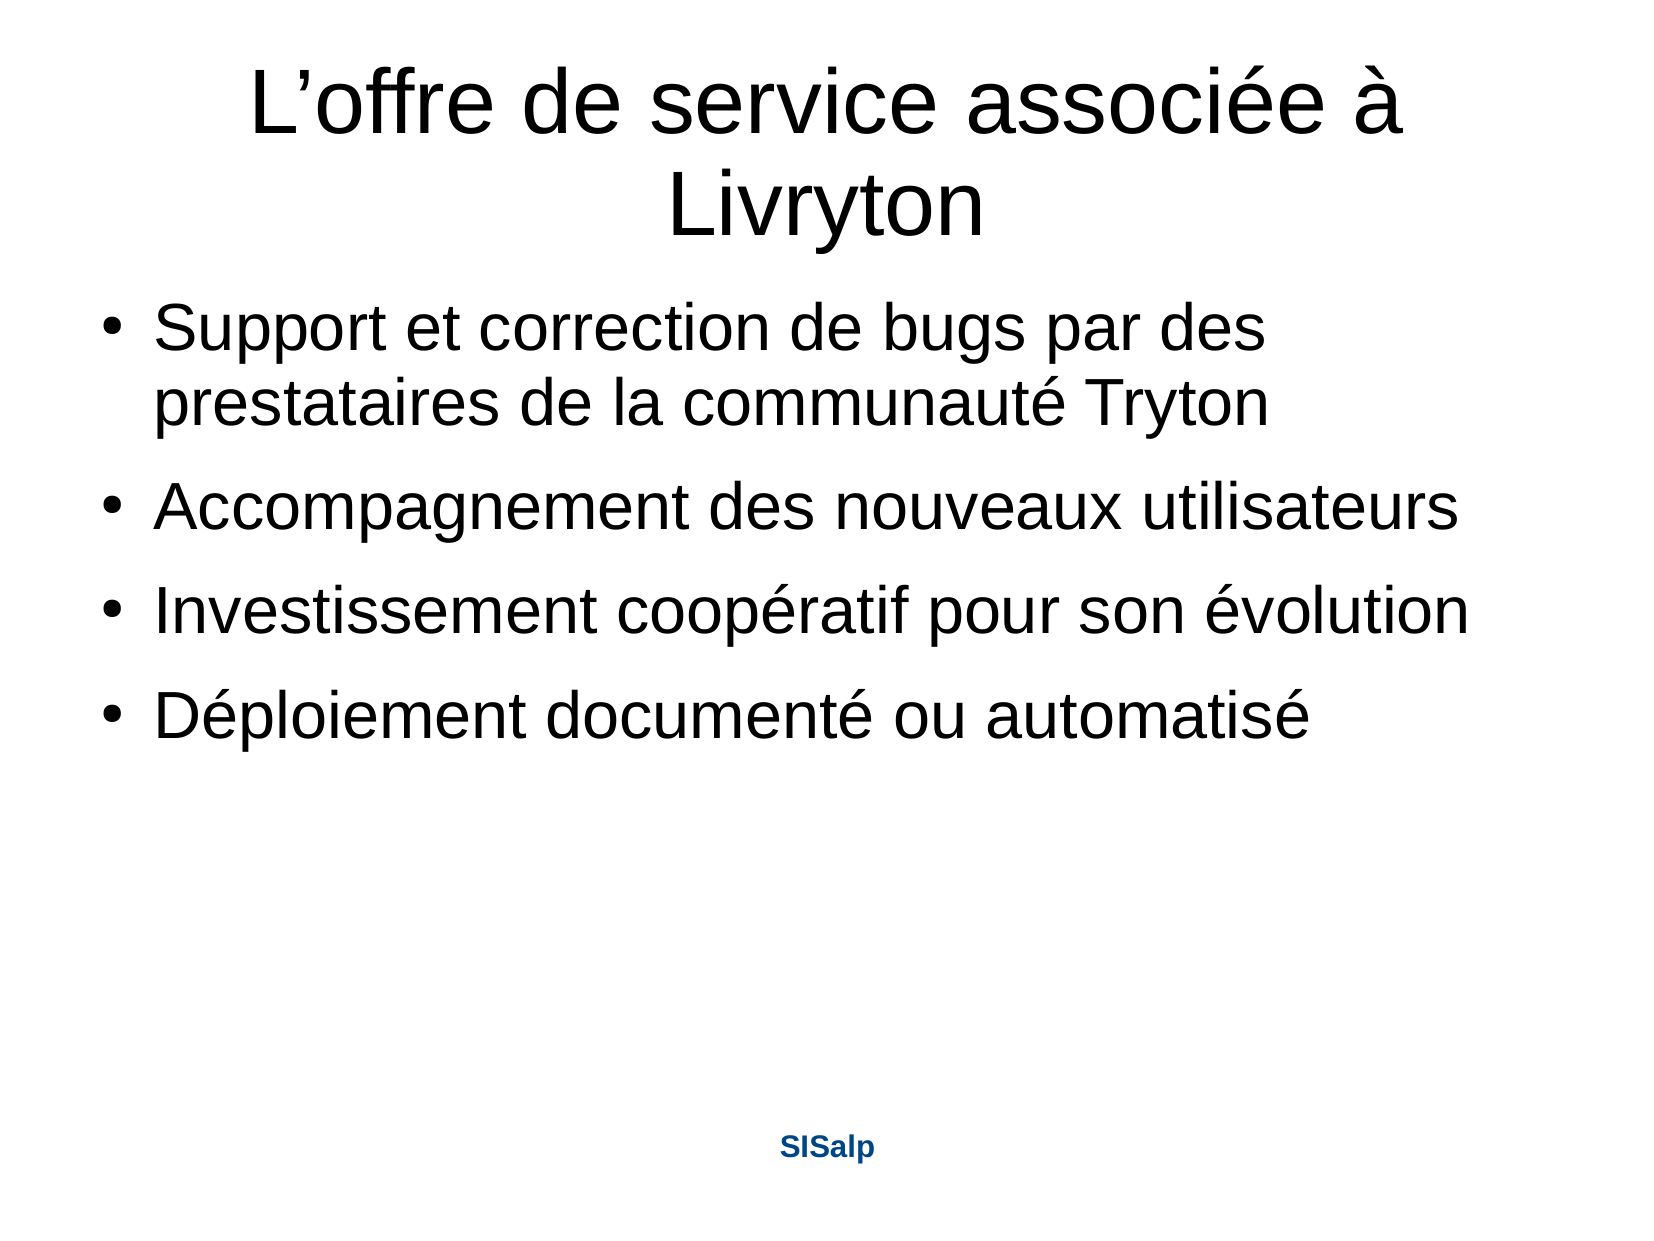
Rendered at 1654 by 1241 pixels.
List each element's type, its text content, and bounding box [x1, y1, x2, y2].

list Support et correction de bugs par des prestataires de la communauté Tryton Accompagnement des nouveaux utilisateurs Investissement coopératif pour son évolution Déploiement documenté ou automatisé [82, 290, 1571, 1010]
title L’offre de service associée à Livryton [82, 49, 1571, 257]
